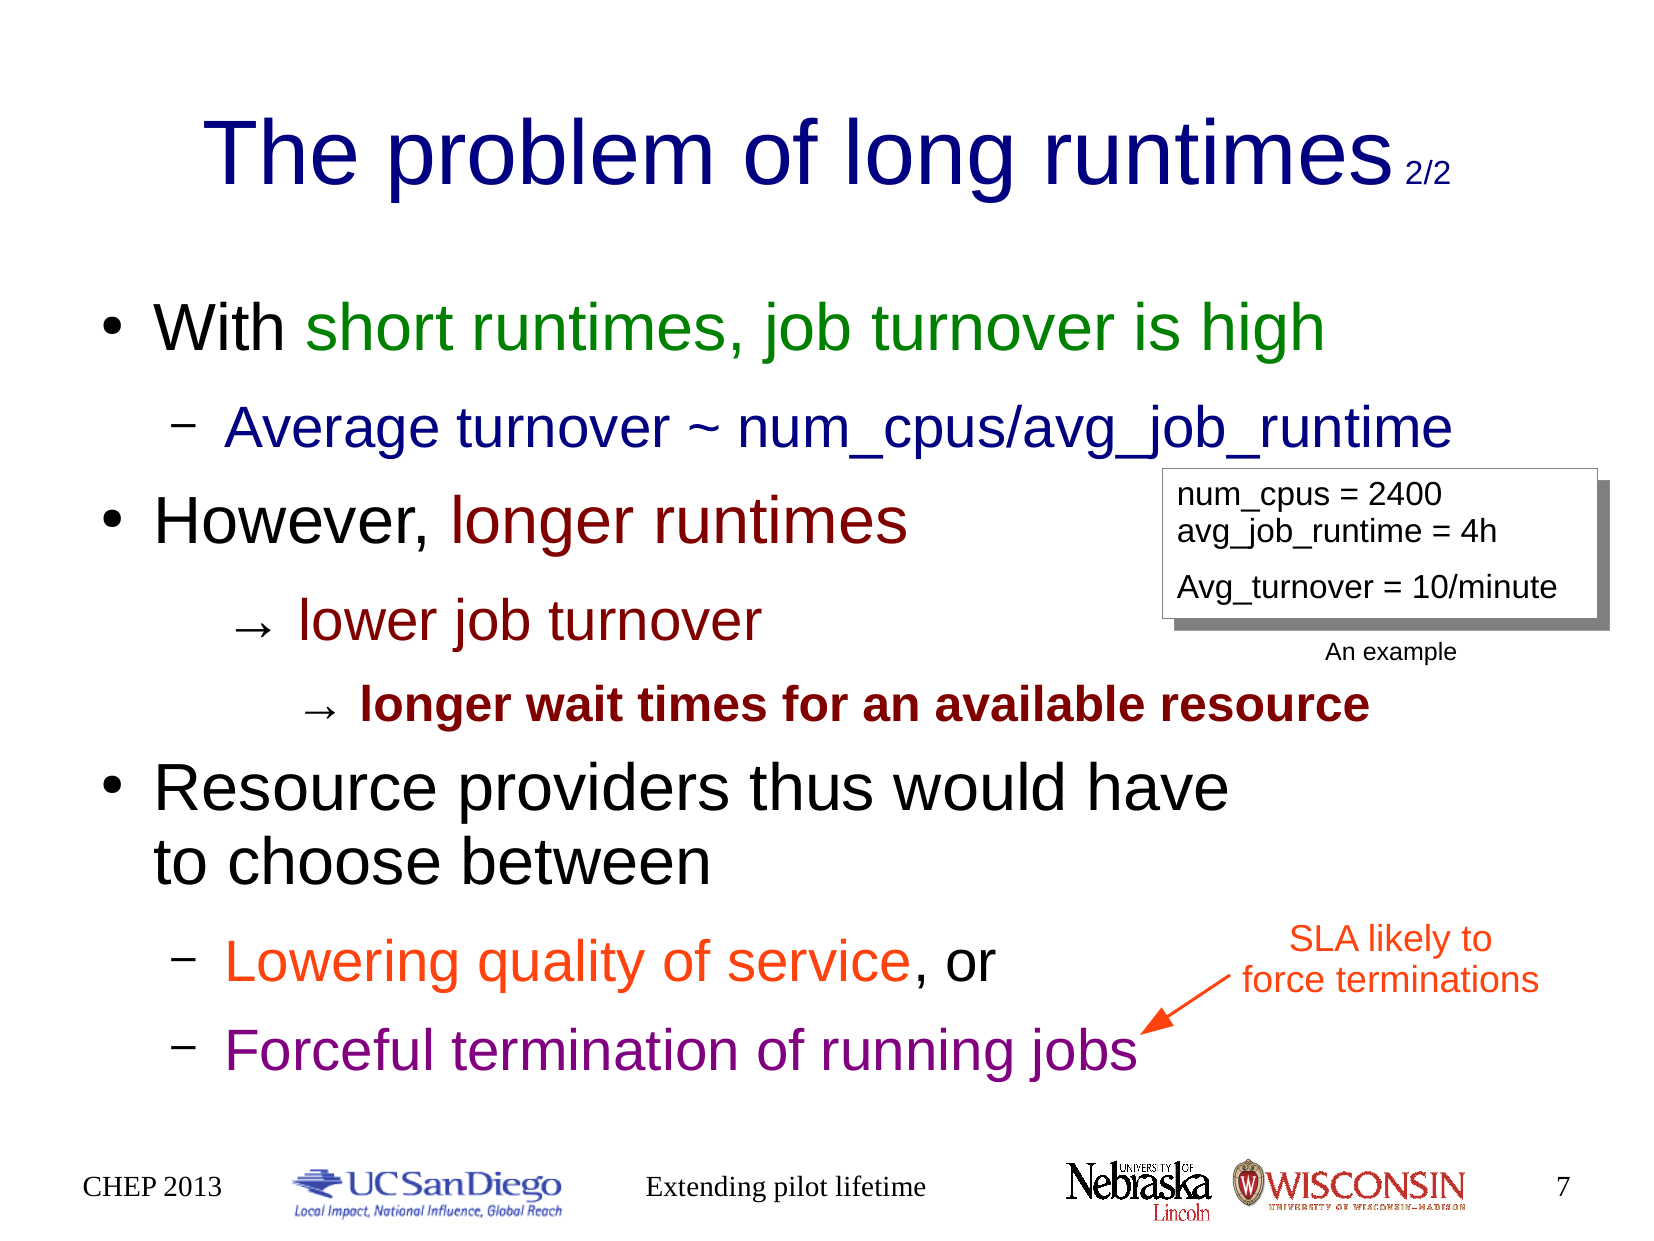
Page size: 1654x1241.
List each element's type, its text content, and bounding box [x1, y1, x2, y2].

title The problem of long runtimes 2/2 [82, 49, 1571, 257]
picture [1232, 1158, 1465, 1210]
picture [1066, 1160, 1212, 1221]
text_box SLA likely to force terminations [1227, 909, 1555, 1009]
text_box An example [1310, 630, 1473, 673]
text_box num_cpus = 2400 avg_job_runtime = 4h Avg_turnover = 10/minute [1162, 468, 1598, 619]
list With short runtimes, job turnover is high Average turnover ~ num_cpus/avg_job_runtime However, longer runtimes → lower job turnover → longer wait times for an available resource Resource providers thus would have to choose between Lowering quality of service, or Forceful termination of running jobs [82, 290, 1531, 1126]
picture [292, 1169, 563, 1220]
